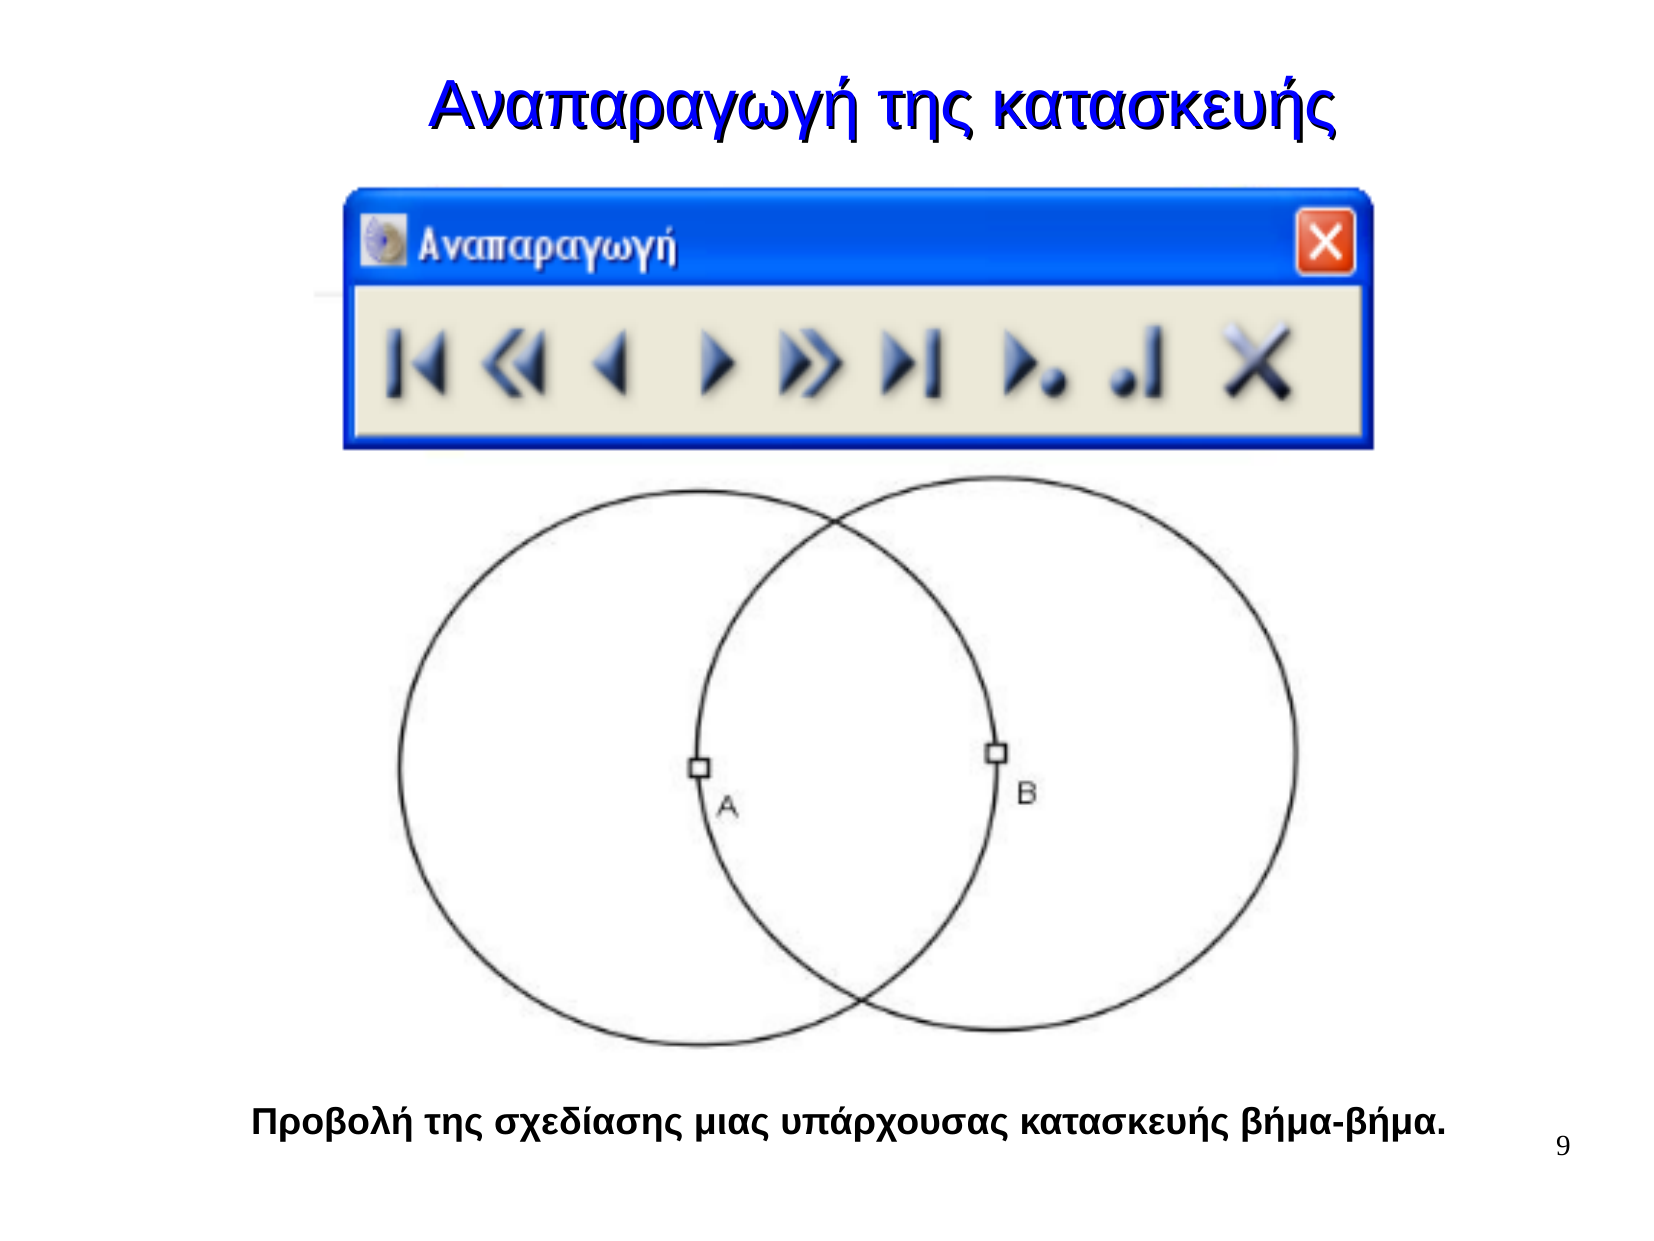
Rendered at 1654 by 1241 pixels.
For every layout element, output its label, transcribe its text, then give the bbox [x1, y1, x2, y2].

text_box Αναπαραγωγή της κατασκευής [413, 59, 1418, 149]
text_box Προβολή της σχεδίασης μιας υπάρχουσας κατασκευής βήμα-βήμα. [236, 1093, 1463, 1152]
picture [295, 177, 1418, 1093]
